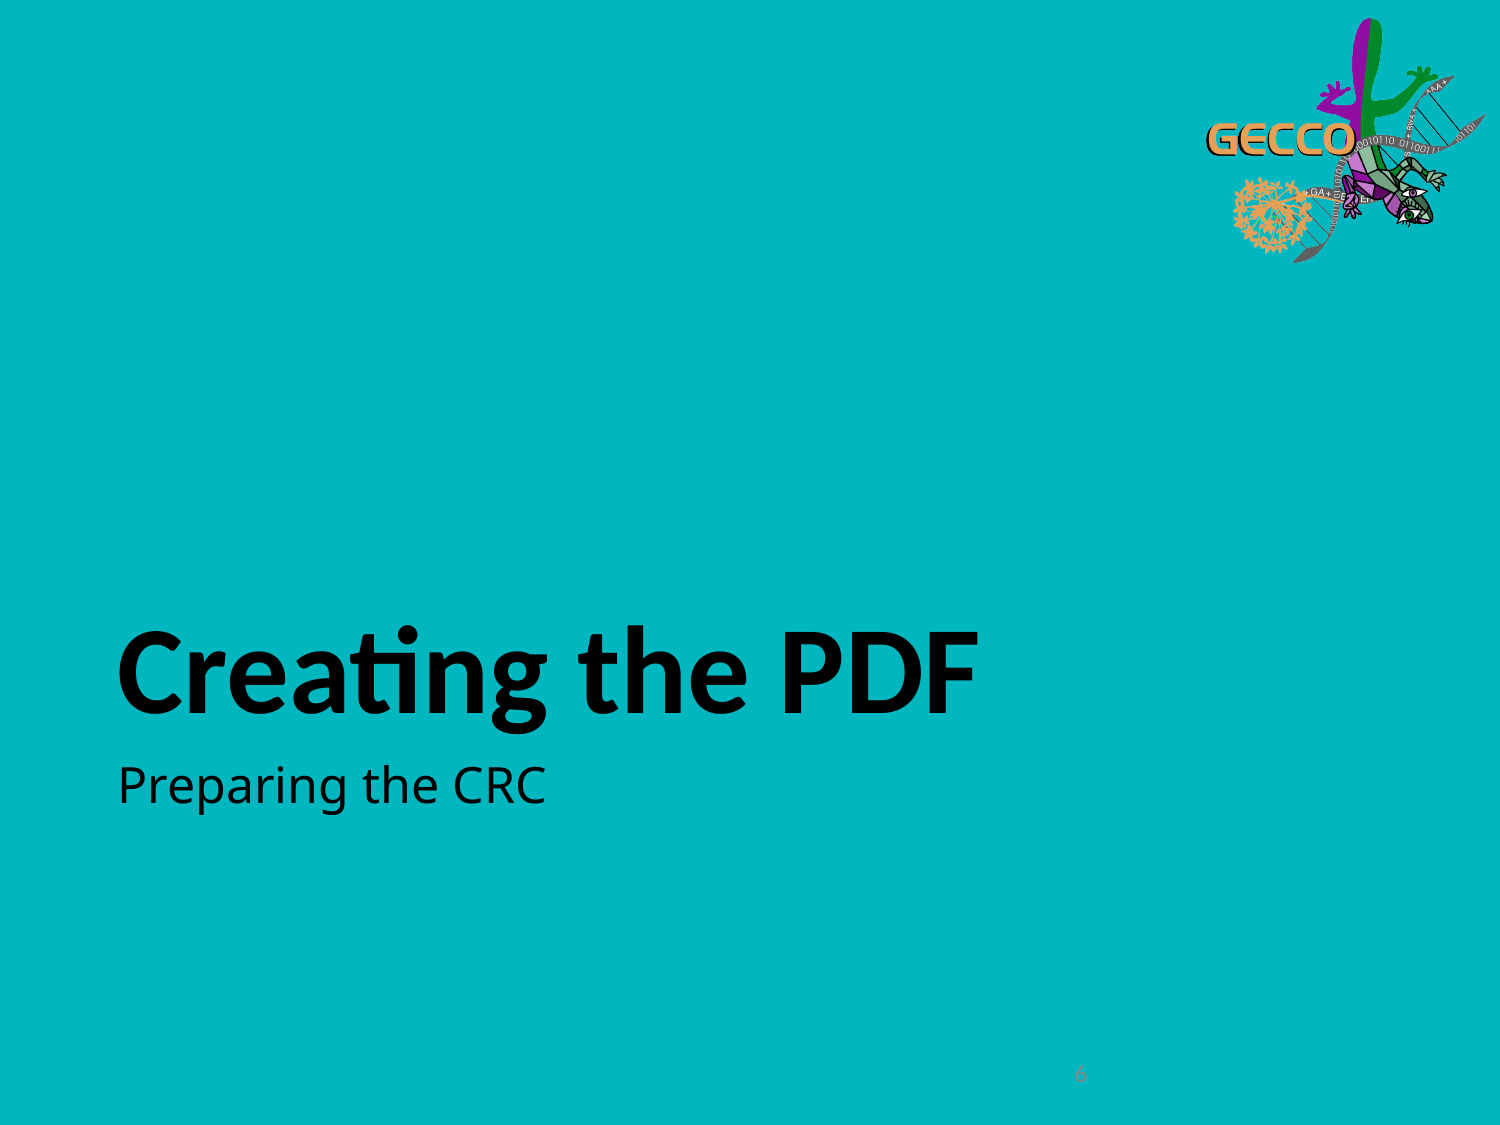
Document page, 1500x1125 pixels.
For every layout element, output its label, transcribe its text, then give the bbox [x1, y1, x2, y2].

list Preparing the CRC [102, 752, 1397, 999]
text_box 6 [1059, 1042, 1397, 1103]
title Creating the PDF [102, 280, 1397, 749]
